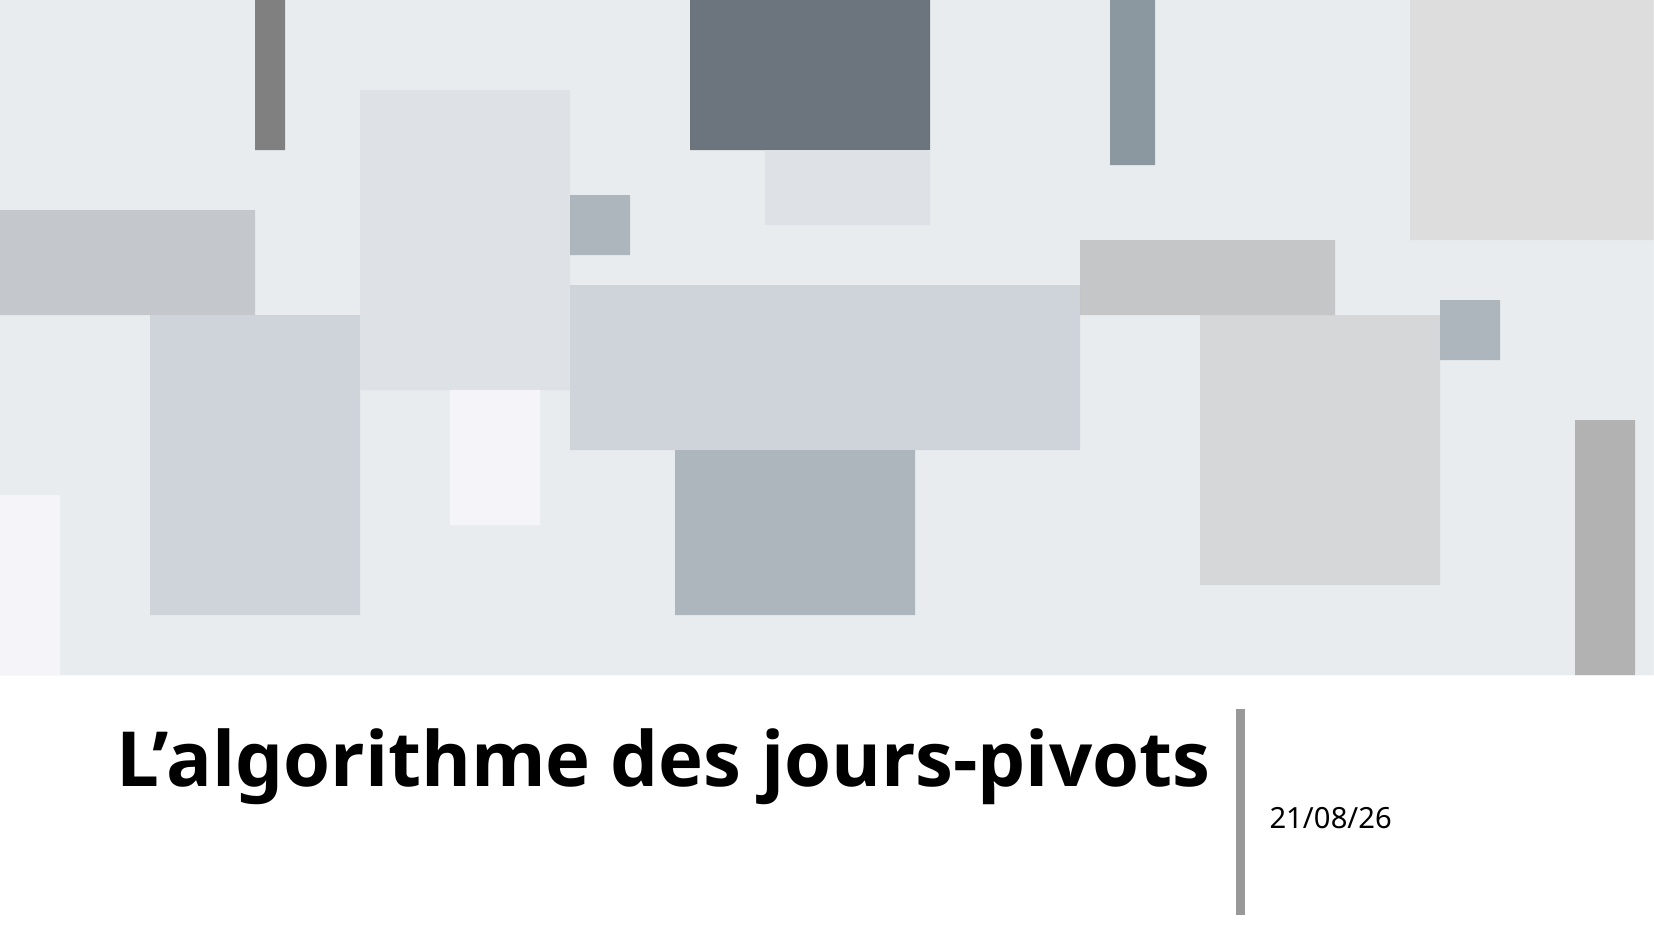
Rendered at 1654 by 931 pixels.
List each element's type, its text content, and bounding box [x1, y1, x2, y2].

title L’algorithme des jours-pivots [59, 694, 1211, 819]
